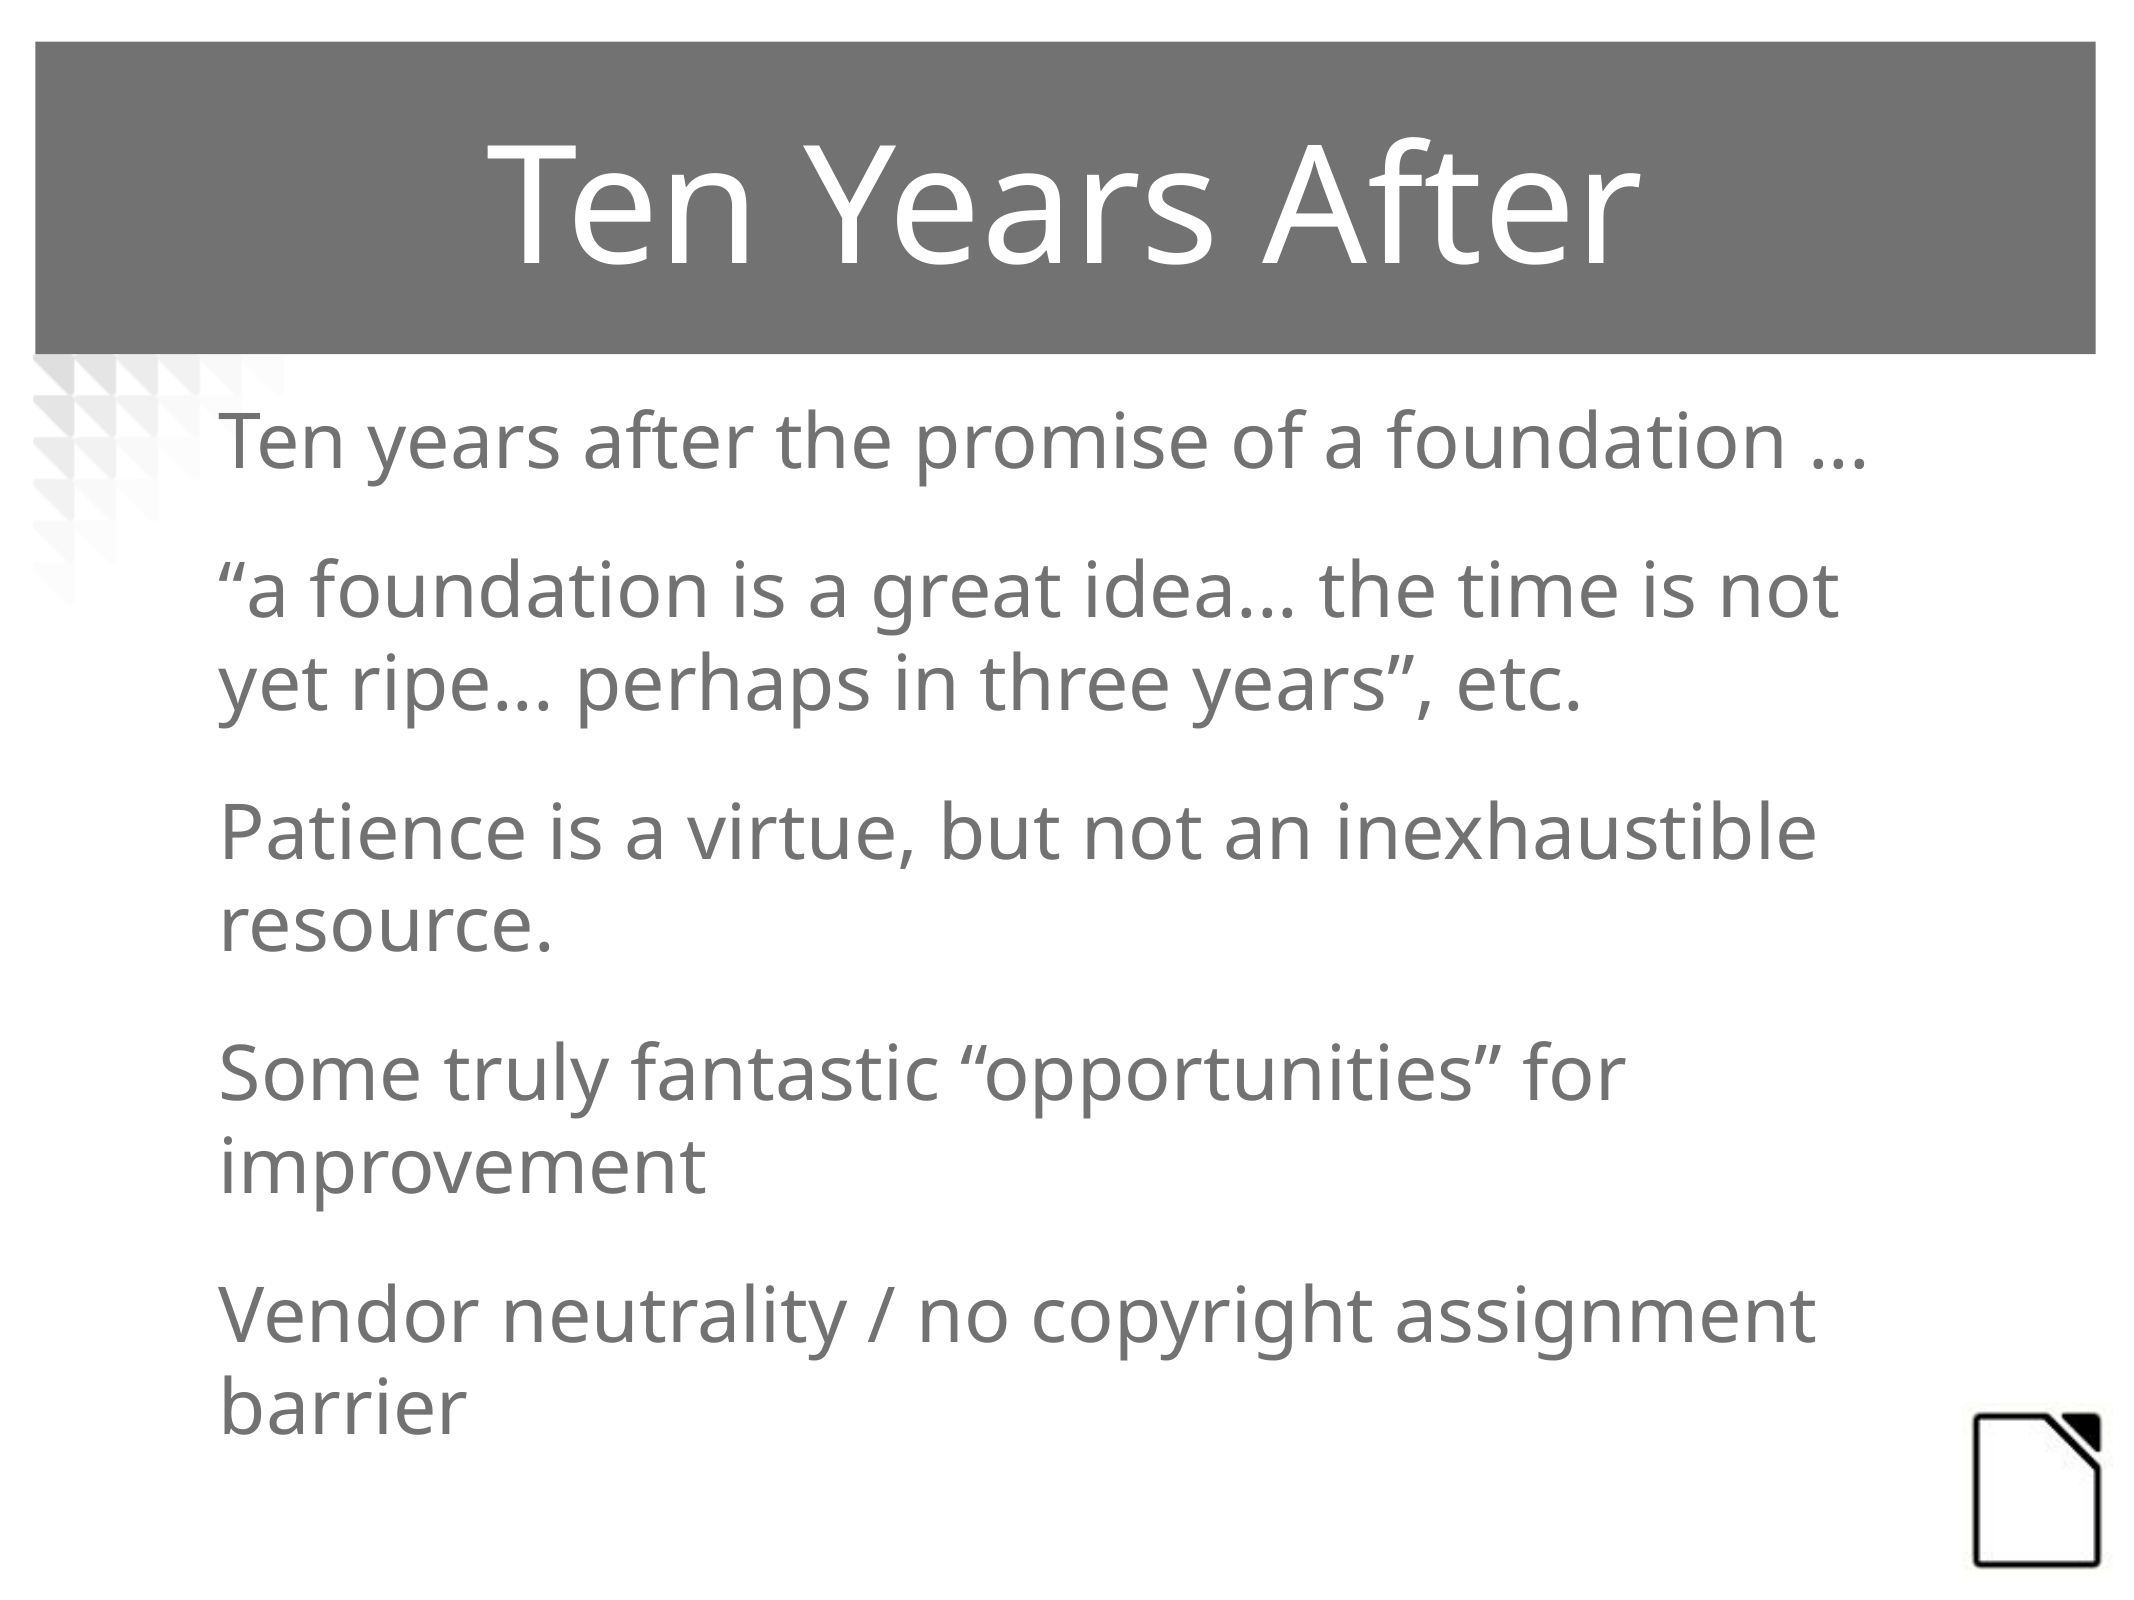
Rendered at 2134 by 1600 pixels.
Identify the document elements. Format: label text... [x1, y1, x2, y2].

title Ten Years After [35, 41, 2096, 355]
picture [33, 354, 284, 605]
picture [1962, 1402, 2113, 1580]
list Ten years after the promise of a foundation ... “a foundation is a great idea... the time is not yet ripe... perhaps in three years”, etc. Patience is a virtue, but not an inexhaustible resource. Some truly fantastic “opportunities” for improvement Vendor neutrality / no copyright assignment barrier [208, 375, 1925, 1467]
